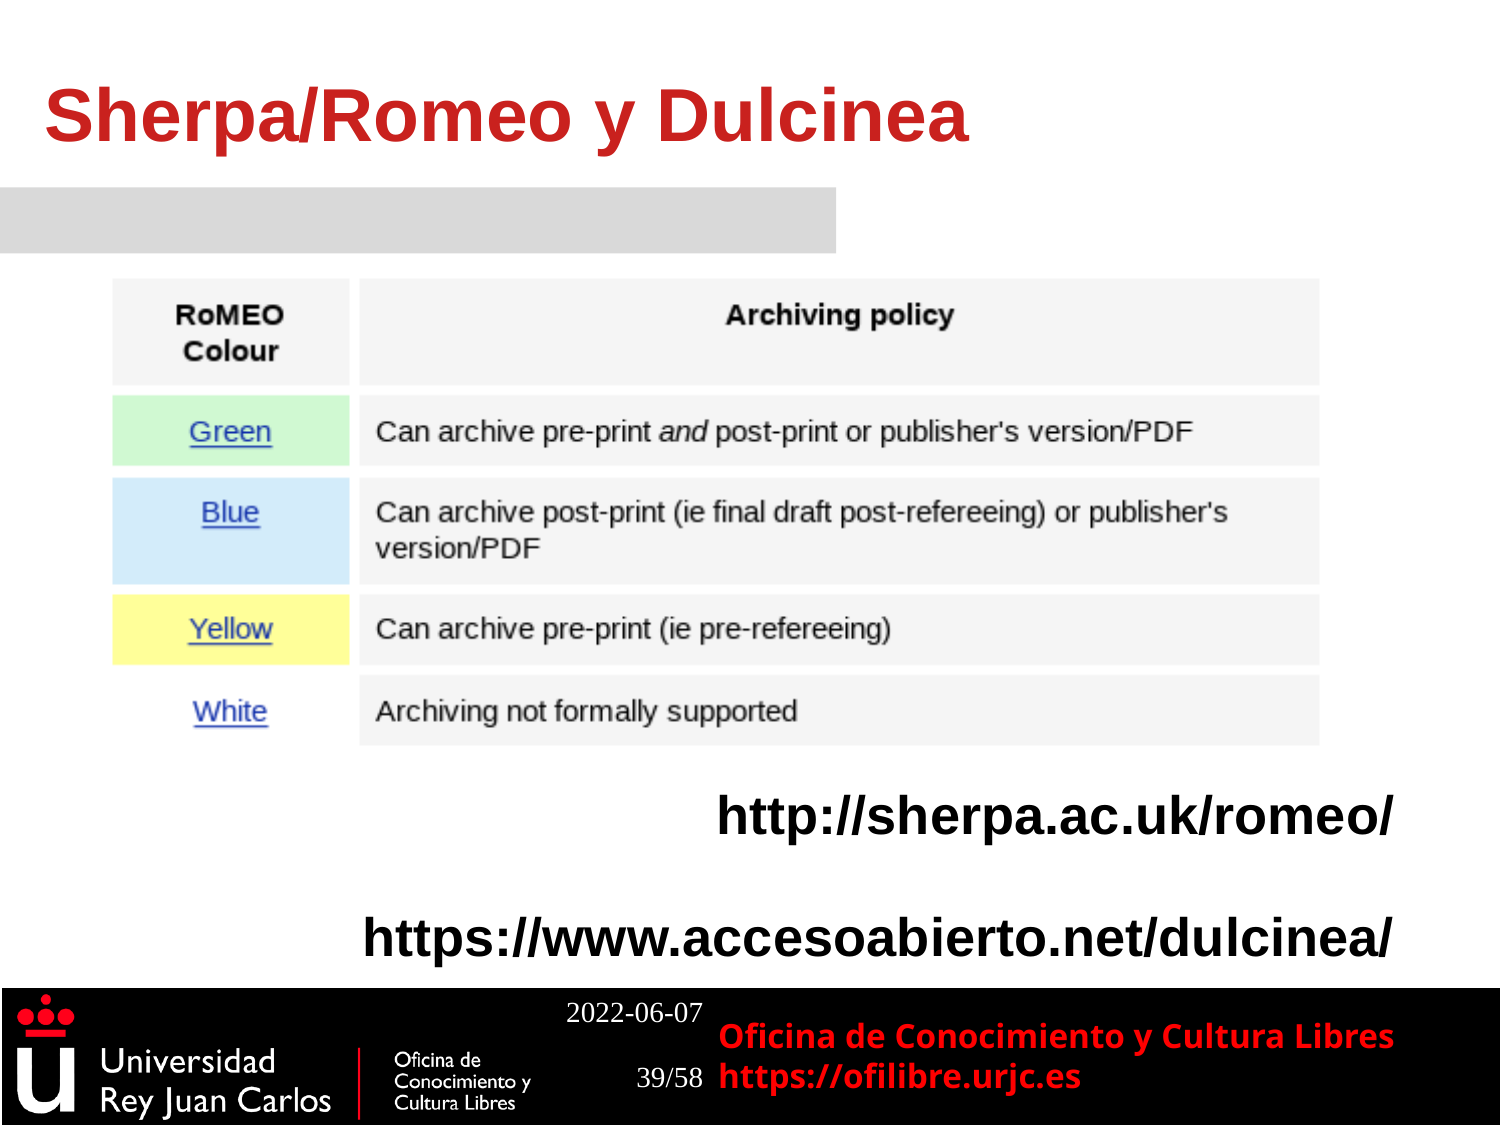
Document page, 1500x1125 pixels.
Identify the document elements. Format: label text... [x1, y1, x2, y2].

title [75, 7, 1425, 196]
text_box http://sherpa.ac.uk/romeo/ https://www.accesoabierto.net/dulcinea/ [105, 778, 1411, 976]
picture [17, 994, 531, 1120]
picture [105, 269, 1334, 762]
text_box Sherpa/Romeo y Dulcinea [30, 66, 1036, 249]
